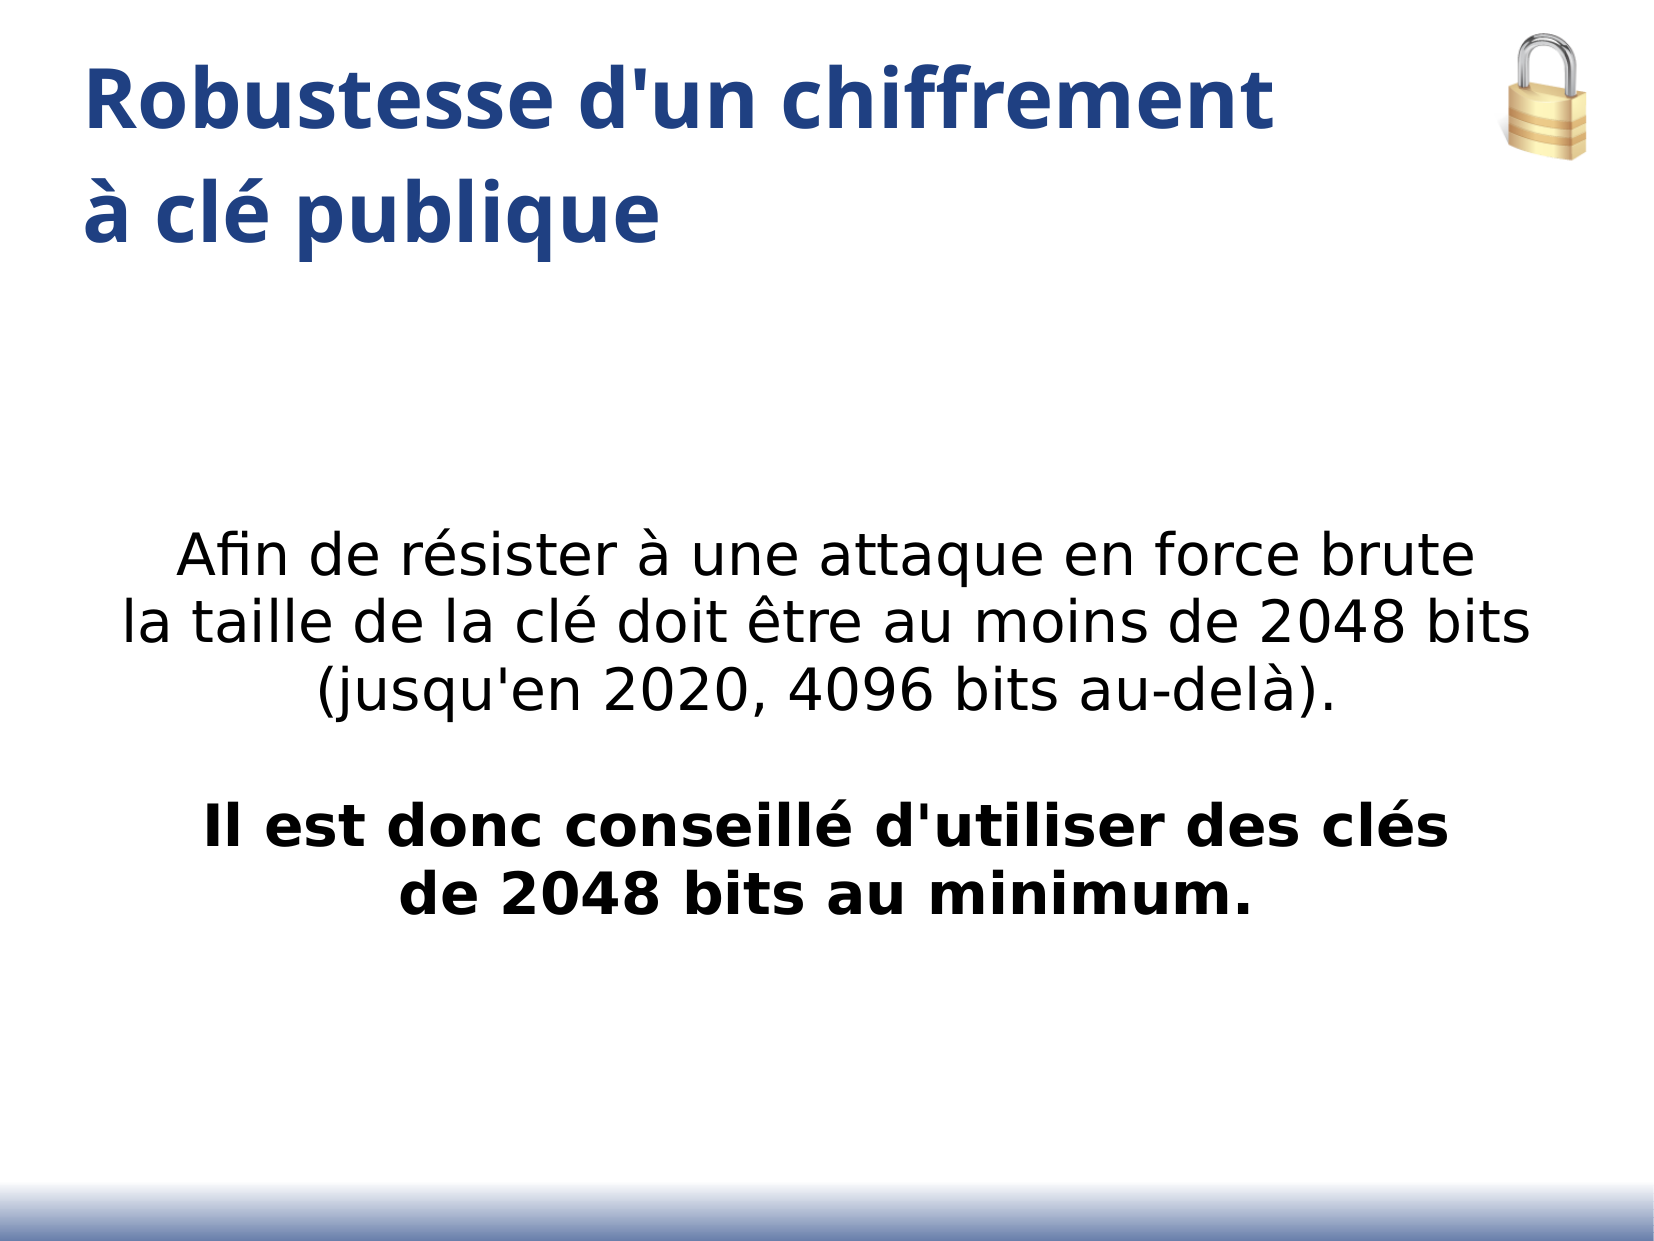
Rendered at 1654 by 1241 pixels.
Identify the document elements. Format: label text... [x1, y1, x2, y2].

picture [1476, 29, 1613, 166]
list Il est donc conseillé d'utiliser des clés de 2048 bits au minimum. [82, 716, 1571, 1004]
list Afin de résister à une attaque en force brute la taille de la clé doit être au moins de 2048 bits (jusqu'en 2020, 4096 bits au-delà). [82, 407, 1571, 716]
title Robustesse d'un chiffrement à clé publique [82, 49, 1571, 257]
